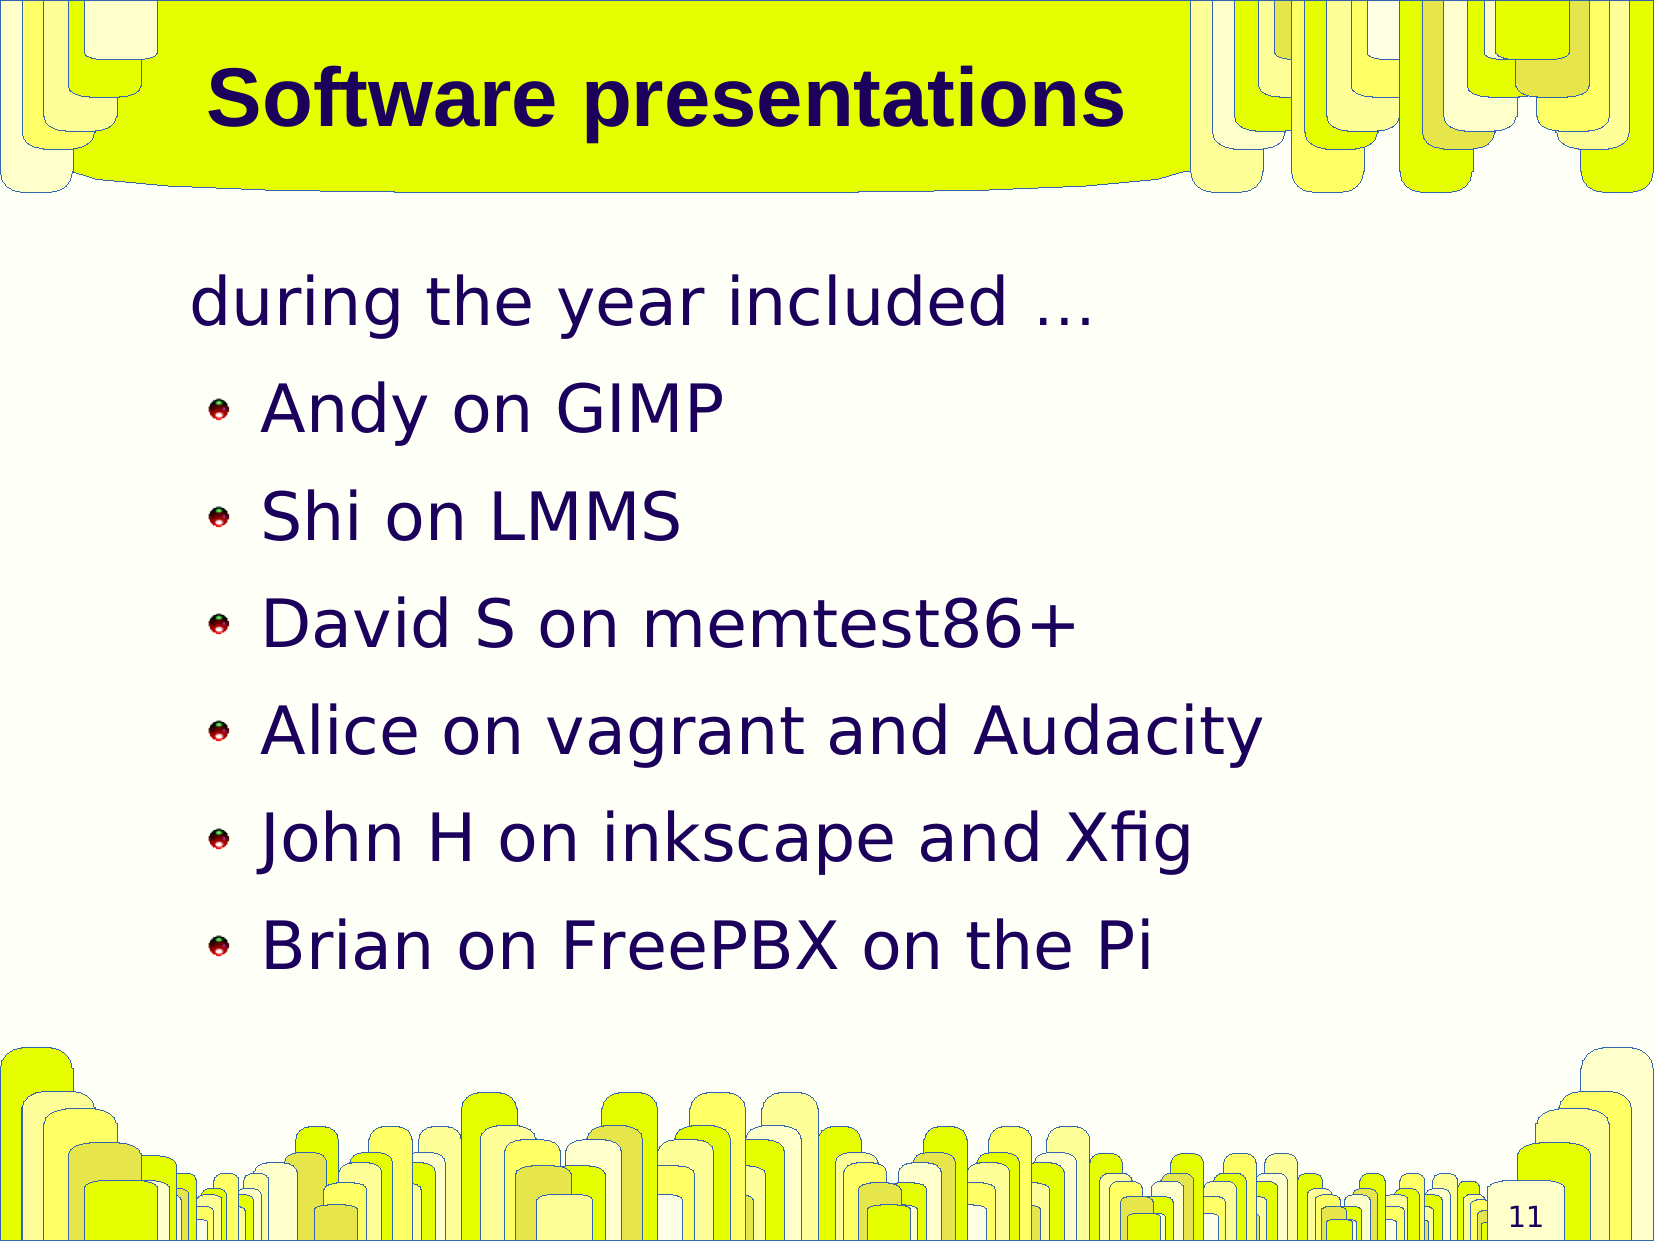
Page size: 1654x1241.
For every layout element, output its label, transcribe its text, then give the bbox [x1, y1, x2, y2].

title Software presentations [176, 22, 1158, 172]
list during the year included … Andy on GIMP Shi on LMMS David S on memtest86+ Alice on vagrant and Audacity John H on inkscape and Xfig Brian on FreePBX on the Pi [118, 263, 1531, 983]
